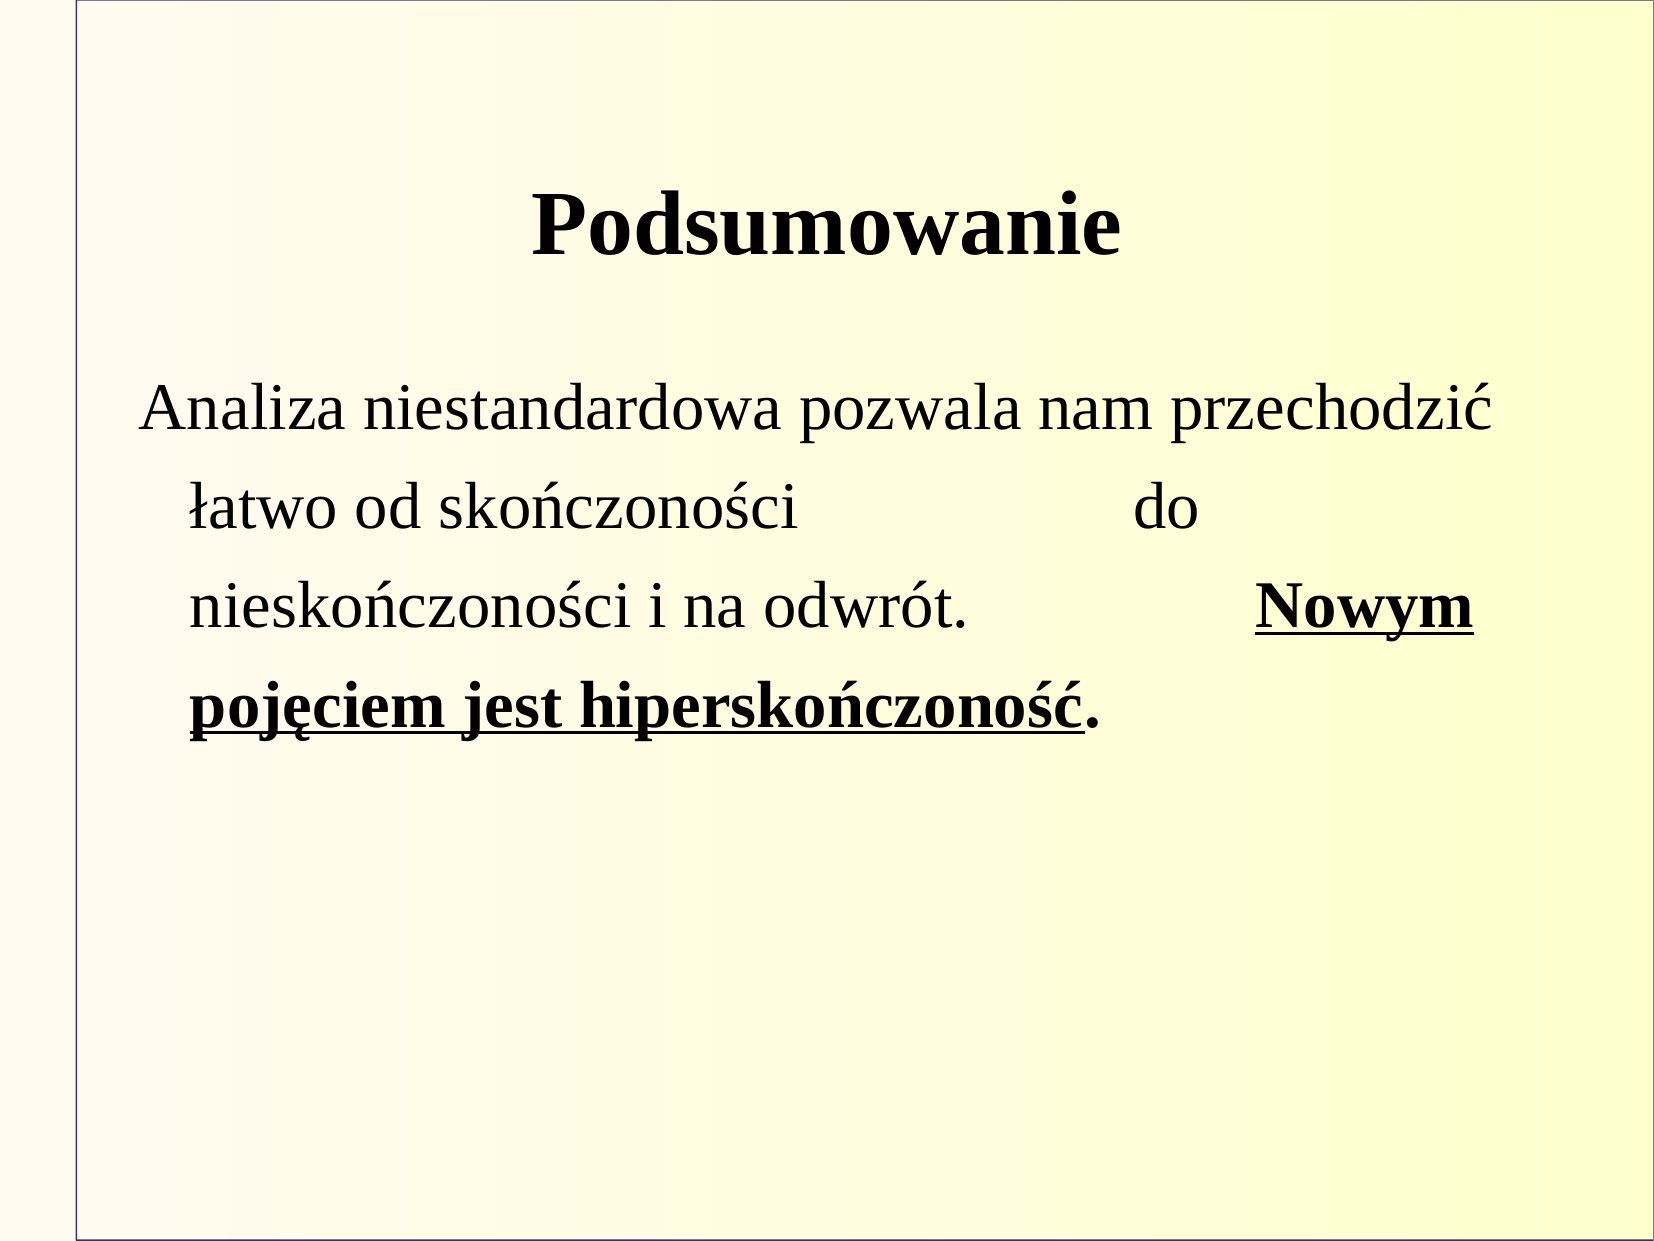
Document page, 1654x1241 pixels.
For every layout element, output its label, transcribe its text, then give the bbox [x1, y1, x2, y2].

picture [0, 0, 75, 1241]
title Podsumowanie [121, 102, 1534, 311]
list Analiza niestandardowa pozwala nam przechodzić łatwo od skończoności do nieskończoności i na odwrót. Nowym pojęciem jest hiperskończoność. [121, 344, 1534, 1127]
